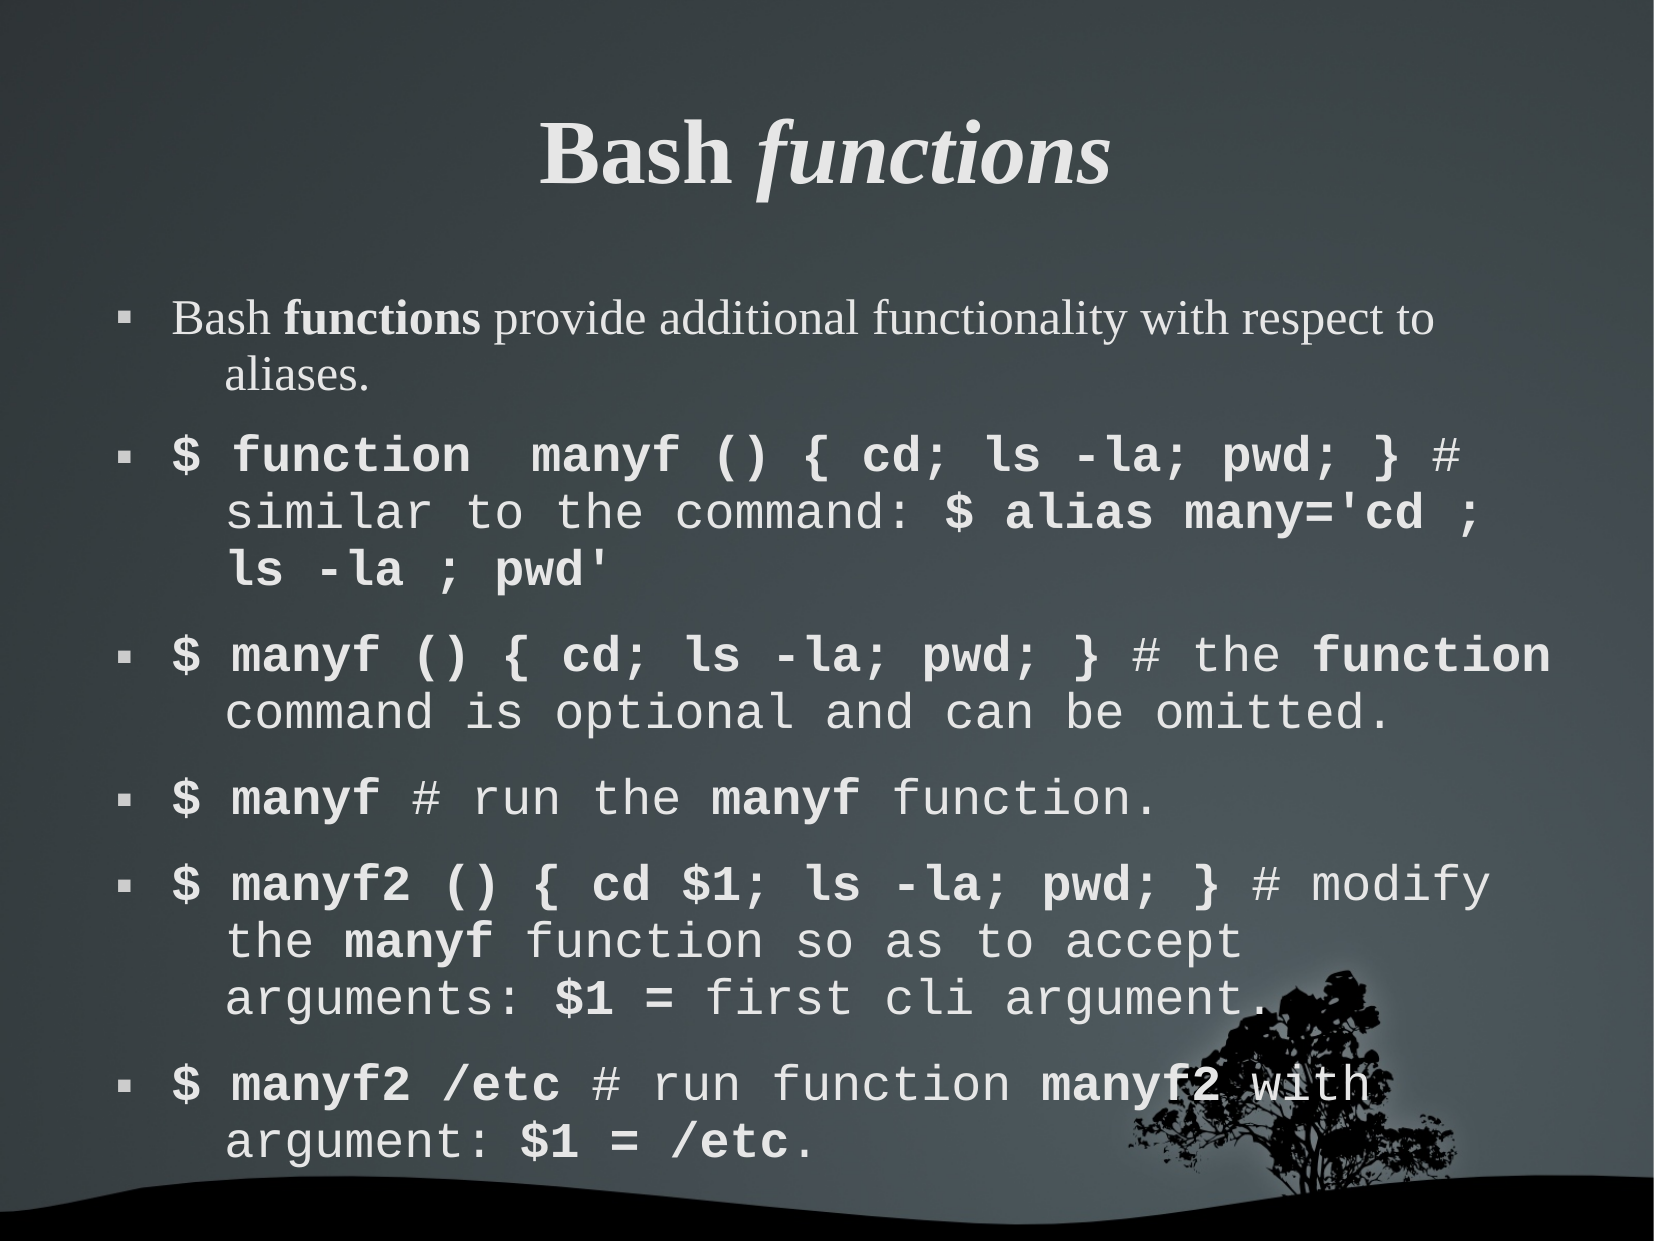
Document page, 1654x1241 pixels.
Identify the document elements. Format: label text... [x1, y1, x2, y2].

list Bash functions provide additional functionality with respect to aliases. $ function manyf () { cd; ls -la; pwd; } # similar to the command: $ alias many='cd ; ls -la ; pwd' $ manyf () { cd; ls -la; pwd; } # the function command is optional and can be omitted. $ manyf # run the manyf function. $ manyf2 () { cd $1; ls -la; pwd; } # modify the manyf function so as to accept arguments: $1 = first cli argument. $ manyf2 /etc # run function manyf2 with argument: $1 = /etc. [82, 290, 1571, 1212]
picture [0, 0, 1654, 1241]
title Bash functions [82, 49, 1571, 257]
